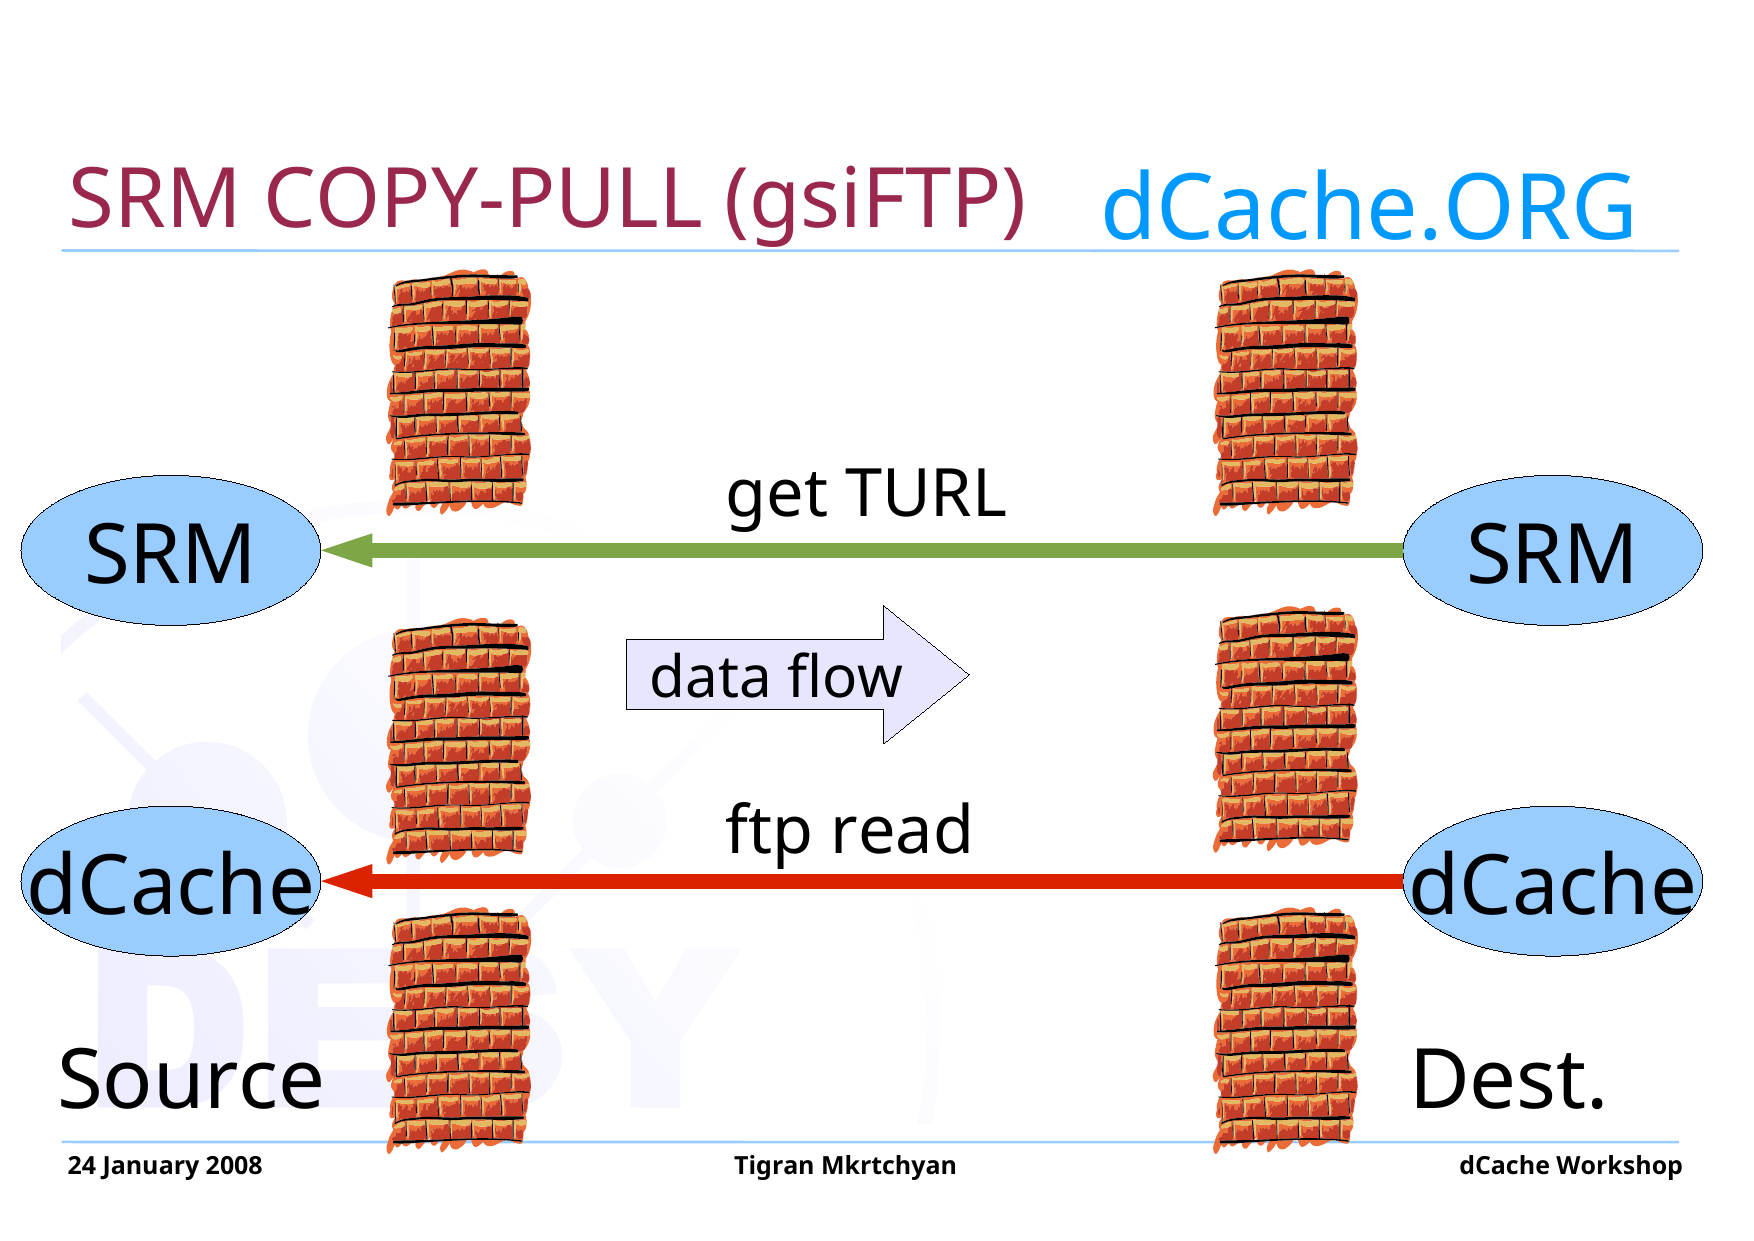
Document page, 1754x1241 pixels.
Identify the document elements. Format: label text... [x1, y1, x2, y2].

picture [1208, 596, 1363, 862]
text_box SRM [20, 475, 321, 626]
text_box dCache [1662, 875, 1685, 887]
text_box Source [42, 1013, 343, 1126]
picture [61, 882, 940, 1163]
text_box ftp read [710, 775, 997, 869]
text_box dCache [1403, 806, 1703, 957]
text_box dCache [280, 875, 303, 887]
text_box dCache [20, 806, 321, 957]
picture [1208, 898, 1363, 1163]
picture [284, 260, 940, 550]
picture [1208, 260, 1363, 526]
text_box get TURL [710, 438, 1032, 532]
text_box SRM COPY-PULL (gsiFTP) [69, 139, 1088, 250]
text_box data flow [626, 605, 970, 744]
text_box Dest. [1394, 1013, 1634, 1126]
text_box SRM [1403, 475, 1703, 626]
picture [61, 551, 940, 880]
